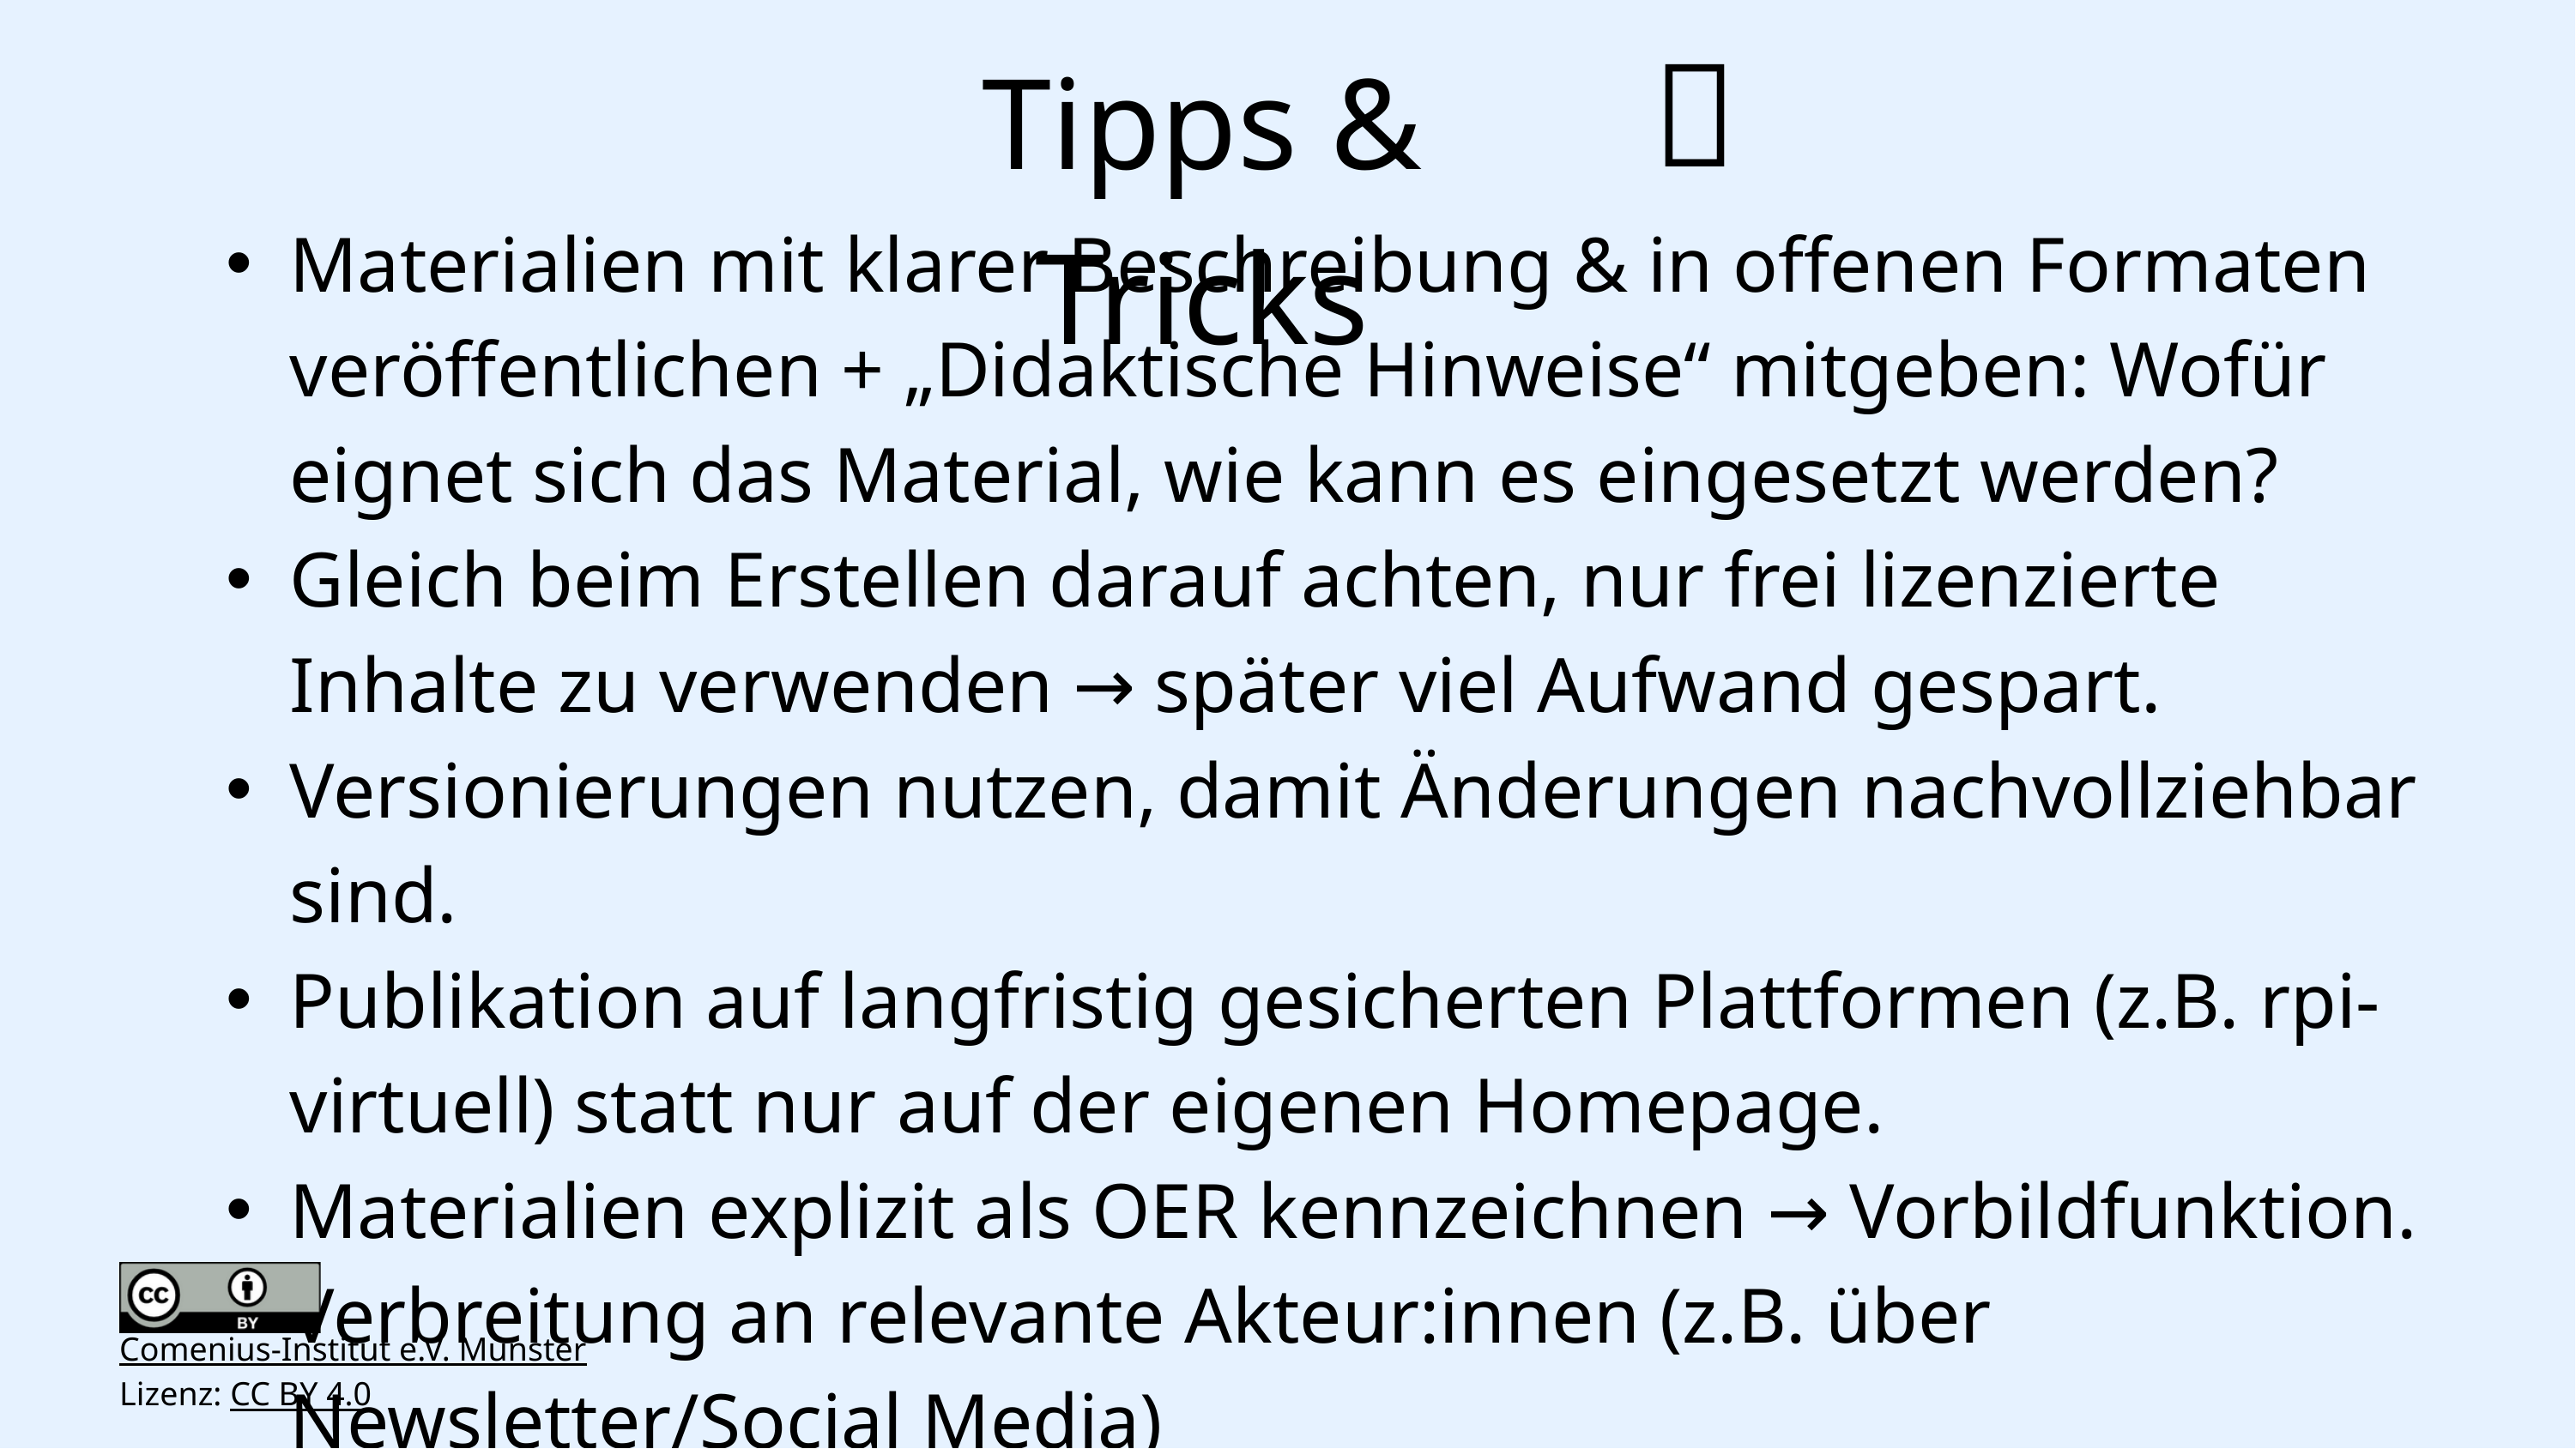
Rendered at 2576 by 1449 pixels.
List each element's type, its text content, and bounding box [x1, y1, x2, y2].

text_box Tipps & Tricks [850, 19, 1554, 189]
text_box Comenius-Institut e.V. Münster Lizenz: CC BY 4.0 [119, 1327, 1378, 1416]
text_box Materialien mit klarer Beschreibung & in offenen Formaten veröffentlichen + „Didaktische Hinweise“ mitgeben: Wofür eignet sich das Material, wie kann es eingesetzt werden? Gleich beim Erstellen darauf achten, nur frei lizenzierte Inhalte zu verwenden → später viel Aufwand gespart. Versionierungen nutzen, damit Änderungen nachvollziehbar sind. Publikation auf langfristig gesicherten Plattformen (z.B. rpi-virtuell) statt nur auf der eigenen Homepage. Materialien explizit als OER kennzeichnen → Vorbildfunktion. Verbreitung an relevante Akteur:innen (z.B. über Newsletter/Social Media) [162, 202, 2482, 1245]
text_box [119, 1262, 321, 1327]
text_box 💡 [1596, 0, 1793, 189]
